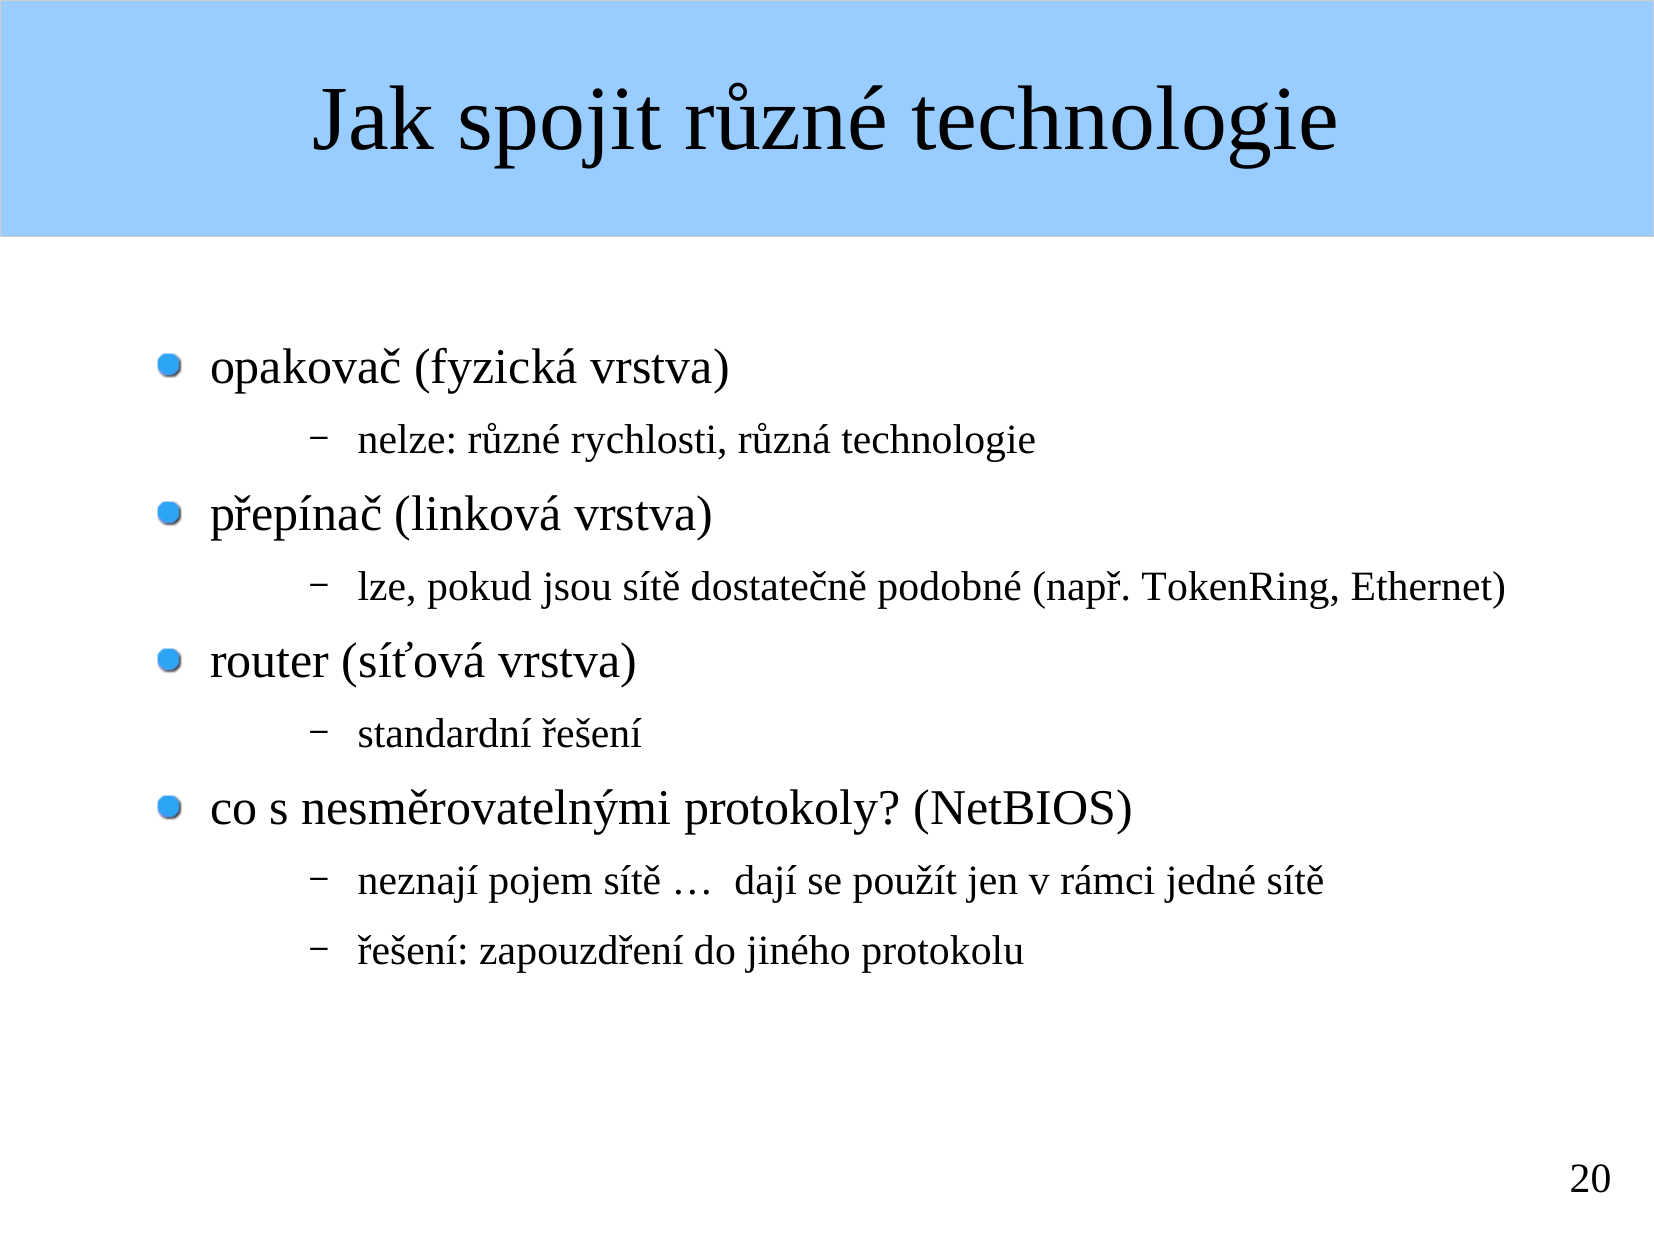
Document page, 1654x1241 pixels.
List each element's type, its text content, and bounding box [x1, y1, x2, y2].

list opakovač (fyzická vrstva) nelze: různé rychlosti, různá technologie přepínač (linková vrstva) lze, pokud jsou sítě dostatečně podobné (např. TokenRing, Ethernet) router (síťová vrstva) standardní řešení co s nesměrovatelnými protokoly? (NetBIOS) neznají pojem sítě … dají se použít jen v rámci jedné sítě řešení: zapouzdření do jiného protokolu [121, 338, 1534, 1146]
title Jak spojit různé technologie [0, 0, 1654, 237]
